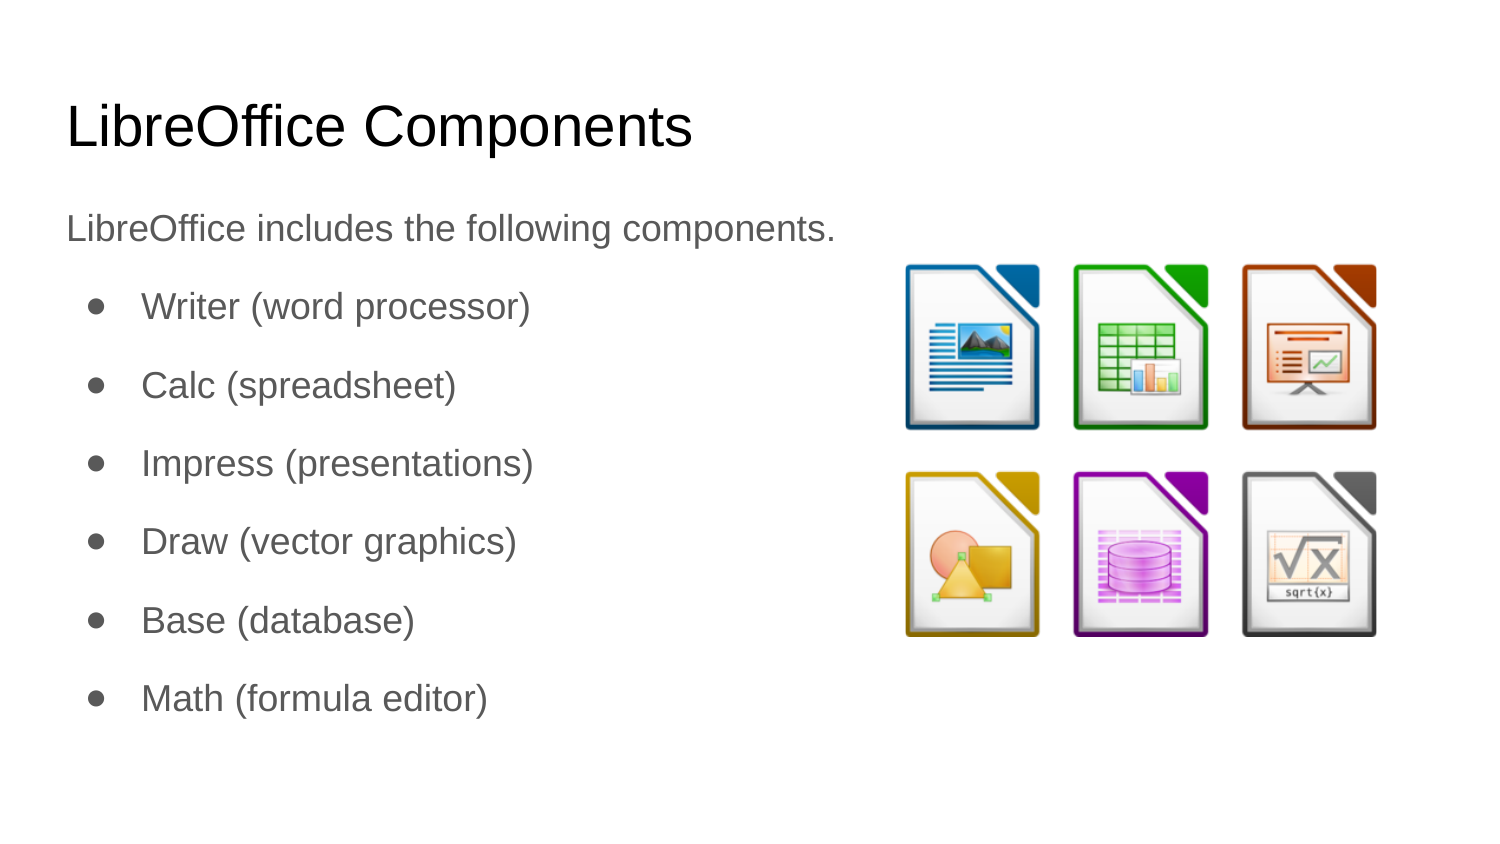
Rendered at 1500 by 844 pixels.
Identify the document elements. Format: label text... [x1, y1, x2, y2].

list LibreOffice includes the following components. Writer (word processor) Calc (spreadsheet) Impress (presentations) Draw (vector graphics) Base (database) Math (formula editor) [51, 189, 1449, 750]
picture [905, 254, 1377, 637]
title LibreOffice Components [51, 72, 1449, 167]
